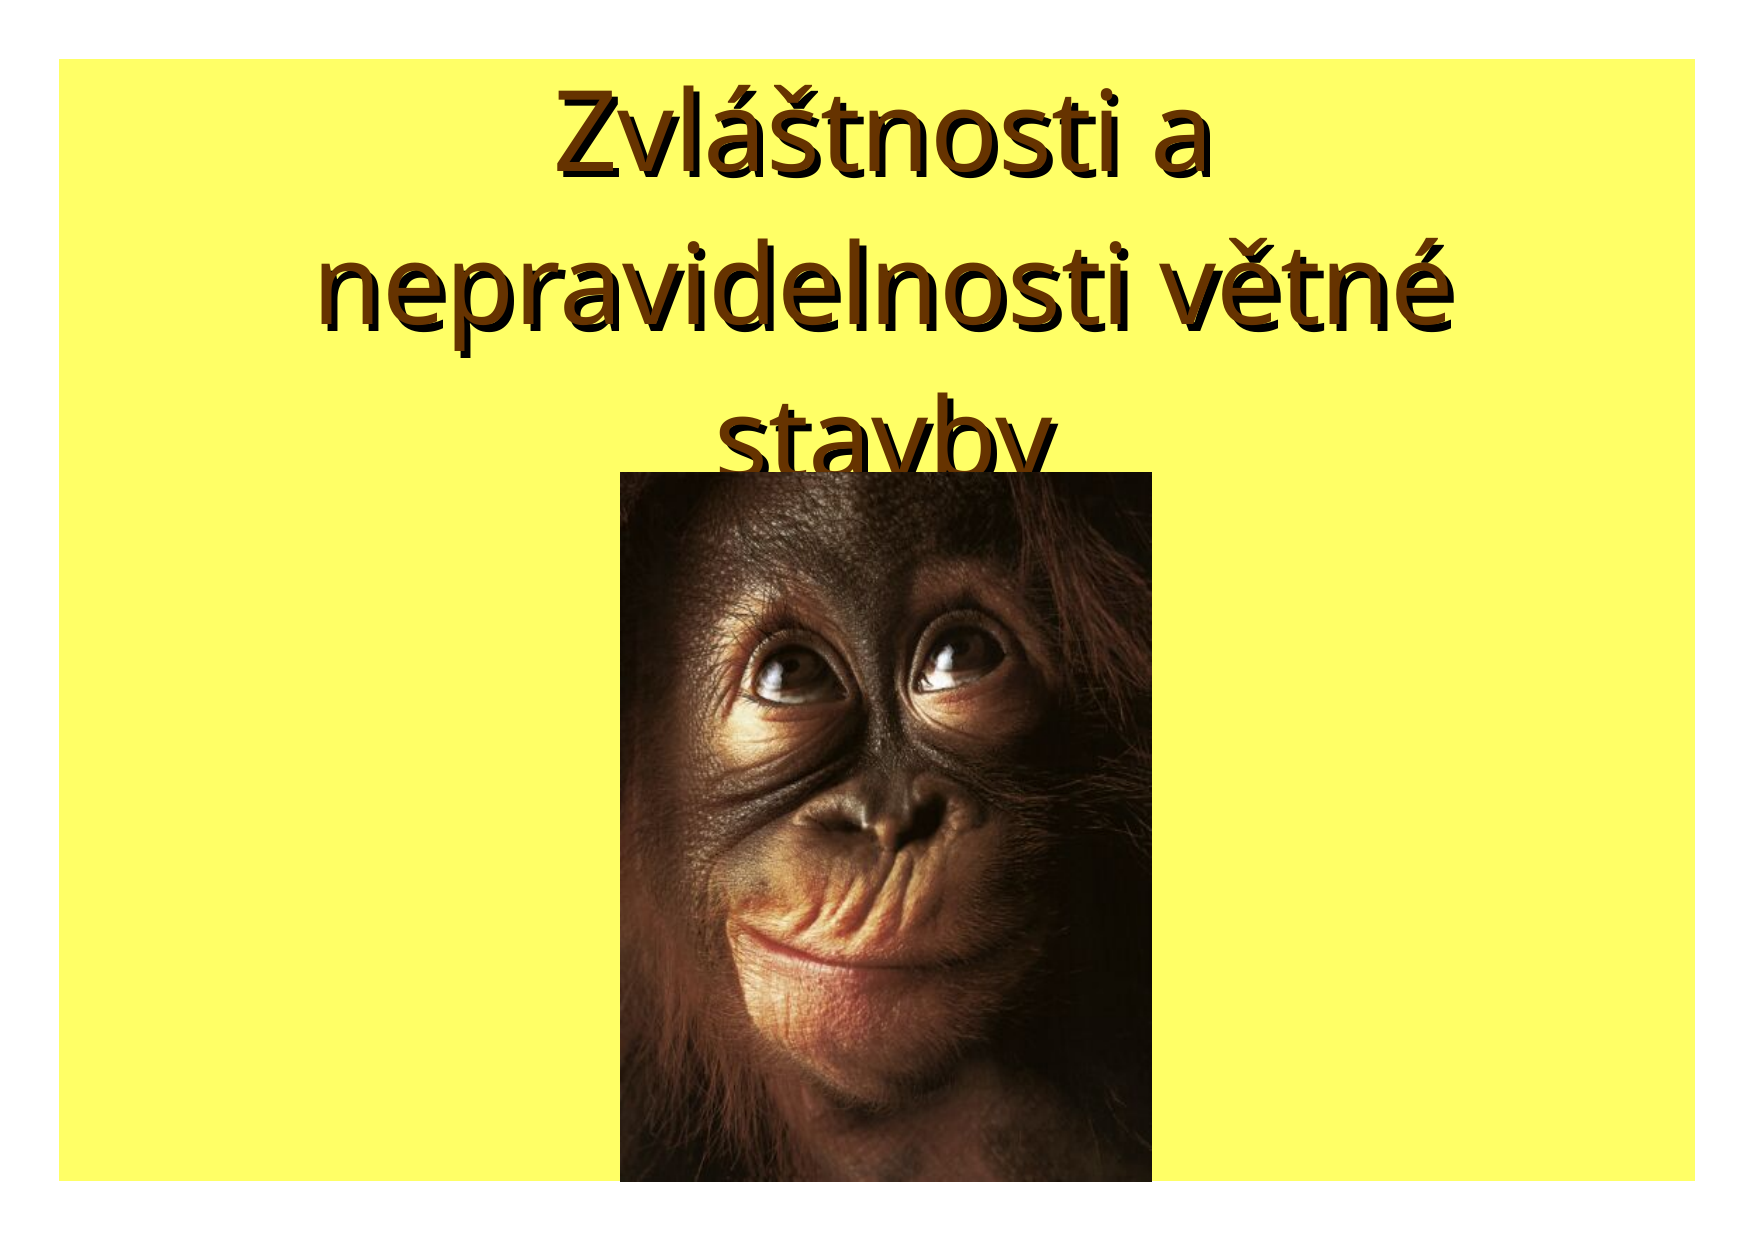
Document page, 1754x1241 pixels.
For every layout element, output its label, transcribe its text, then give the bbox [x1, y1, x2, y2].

title Zvláštnosti a nepravidelnosti větné stavby [147, 150, 1620, 413]
picture [620, 472, 1152, 1182]
